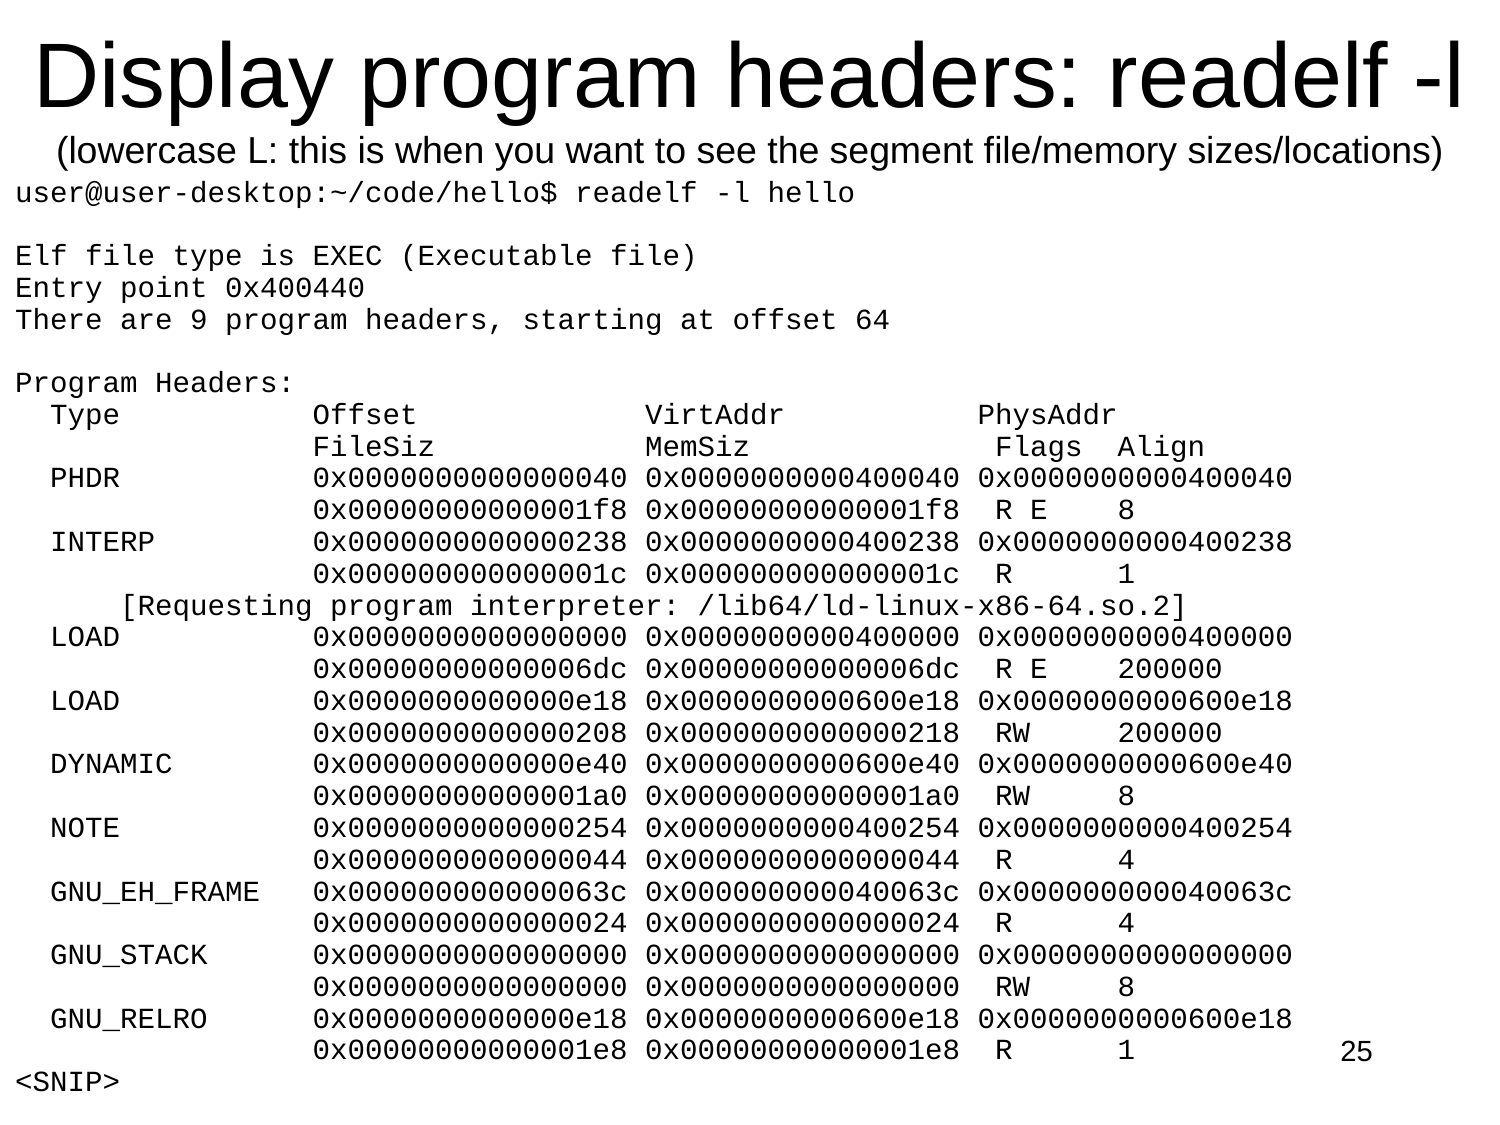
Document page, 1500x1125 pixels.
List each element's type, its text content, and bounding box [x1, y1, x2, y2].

text_box <number> [1074, 1025, 1388, 1101]
list user@user-desktop:~/code/hello$ readelf -l hello Elf file type is EXEC (Executable file) Entry point 0x400440 There are 9 program headers, starting at offset 64 Program Headers: Type Offset VirtAddr PhysAddr FileSiz MemSiz Flags Align PHDR 0x0000000000000040 0x0000000000400040 0x0000000000400040 0x00000000000001f8 0x00000000000001f8 R E 8 INTERP 0x0000000000000238 0x0000000000400238 0x0000000000400238 0x000000000000001c 0x000000000000001c R 1 [Requesting program interpreter: /lib64/ld-linux-x86-64.so.2] LOAD 0x0000000000000000 0x0000000000400000 0x0000000000400000 0x00000000000006dc 0x00000000000006dc R E 200000 LOAD 0x0000000000000e18 0x0000000000600e18 0x0000000000600e18 0x0000000000000208 0x0000000000000218 RW 200000 DYNAMIC 0x0000000000000e40 0x0000000000600e40 0x0000000000600e40 0x00000000000001a0 0x00000000000001a0 RW 8 NOTE 0x0000000000000254 0x0000000000400254 0x0000000000400254 0x0000000000000044 0x0000000000000044 R 4 GNU_EH_FRAME 0x000000000000063c 0x000000000040063c 0x000000000040063c 0x0000000000000024 0x0000000000000024 R 4 GNU_STACK 0x0000000000000000 0x0000000000000000 0x0000000000000000 0x0000000000000000 0x0000000000000000 RW 8 GNU_RELRO 0x0000000000000e18 0x0000000000600e18 0x0000000000600e18 0x00000000000001e8 0x00000000000001e8 R 1 <SNIP> [0, 174, 1500, 1125]
title Display program headers: readelf -l (lowercase L: this is when you want to see the segment file/memory sizes/locations) [0, 0, 1500, 174]
